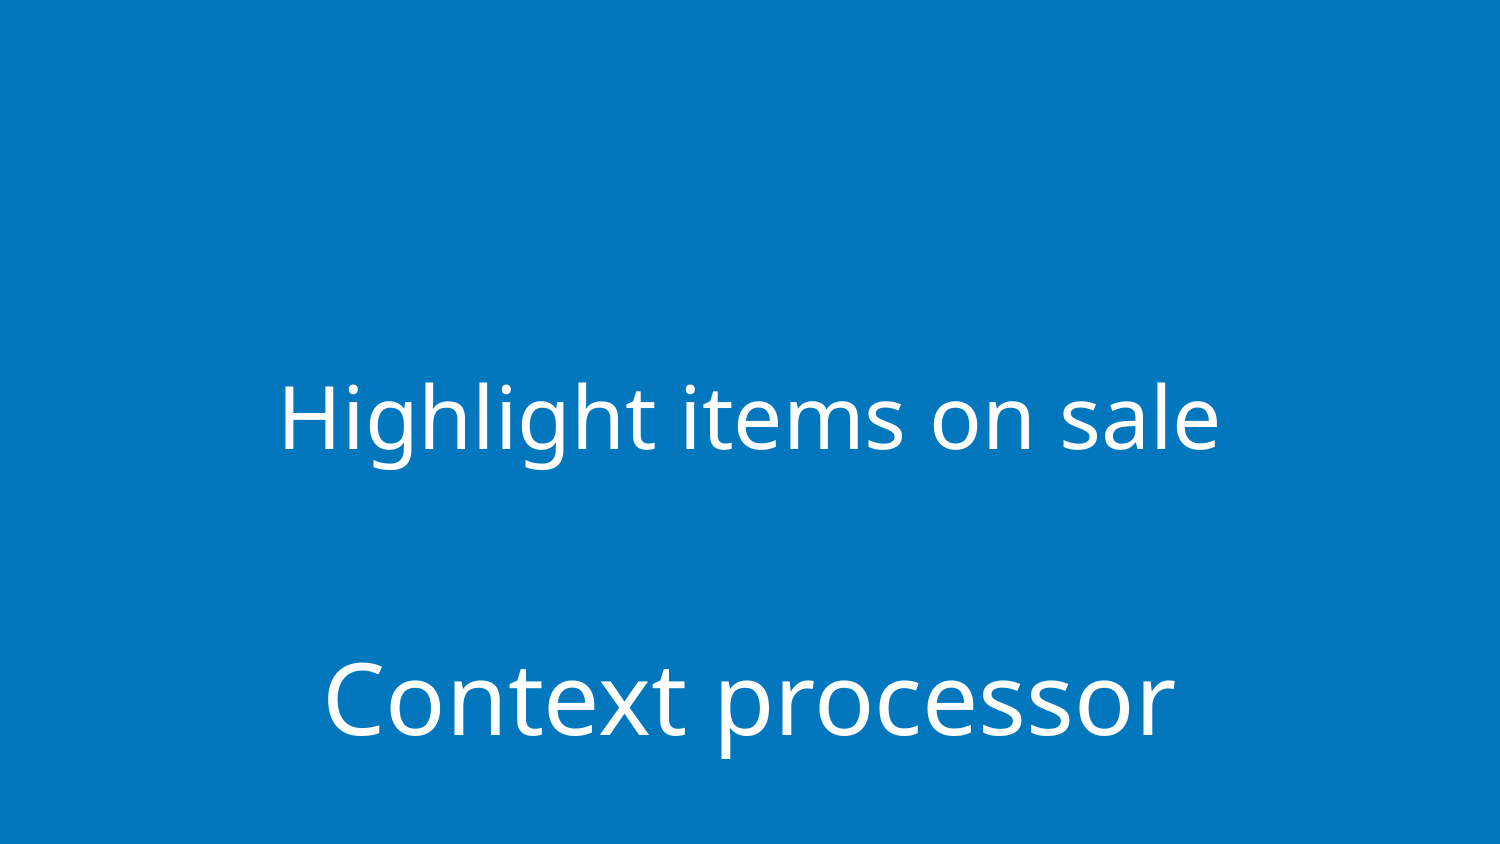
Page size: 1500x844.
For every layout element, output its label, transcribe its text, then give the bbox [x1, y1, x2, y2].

title Highlight items on sale [75, 58, 1425, 568]
text_box Context processor [75, 568, 1425, 771]
